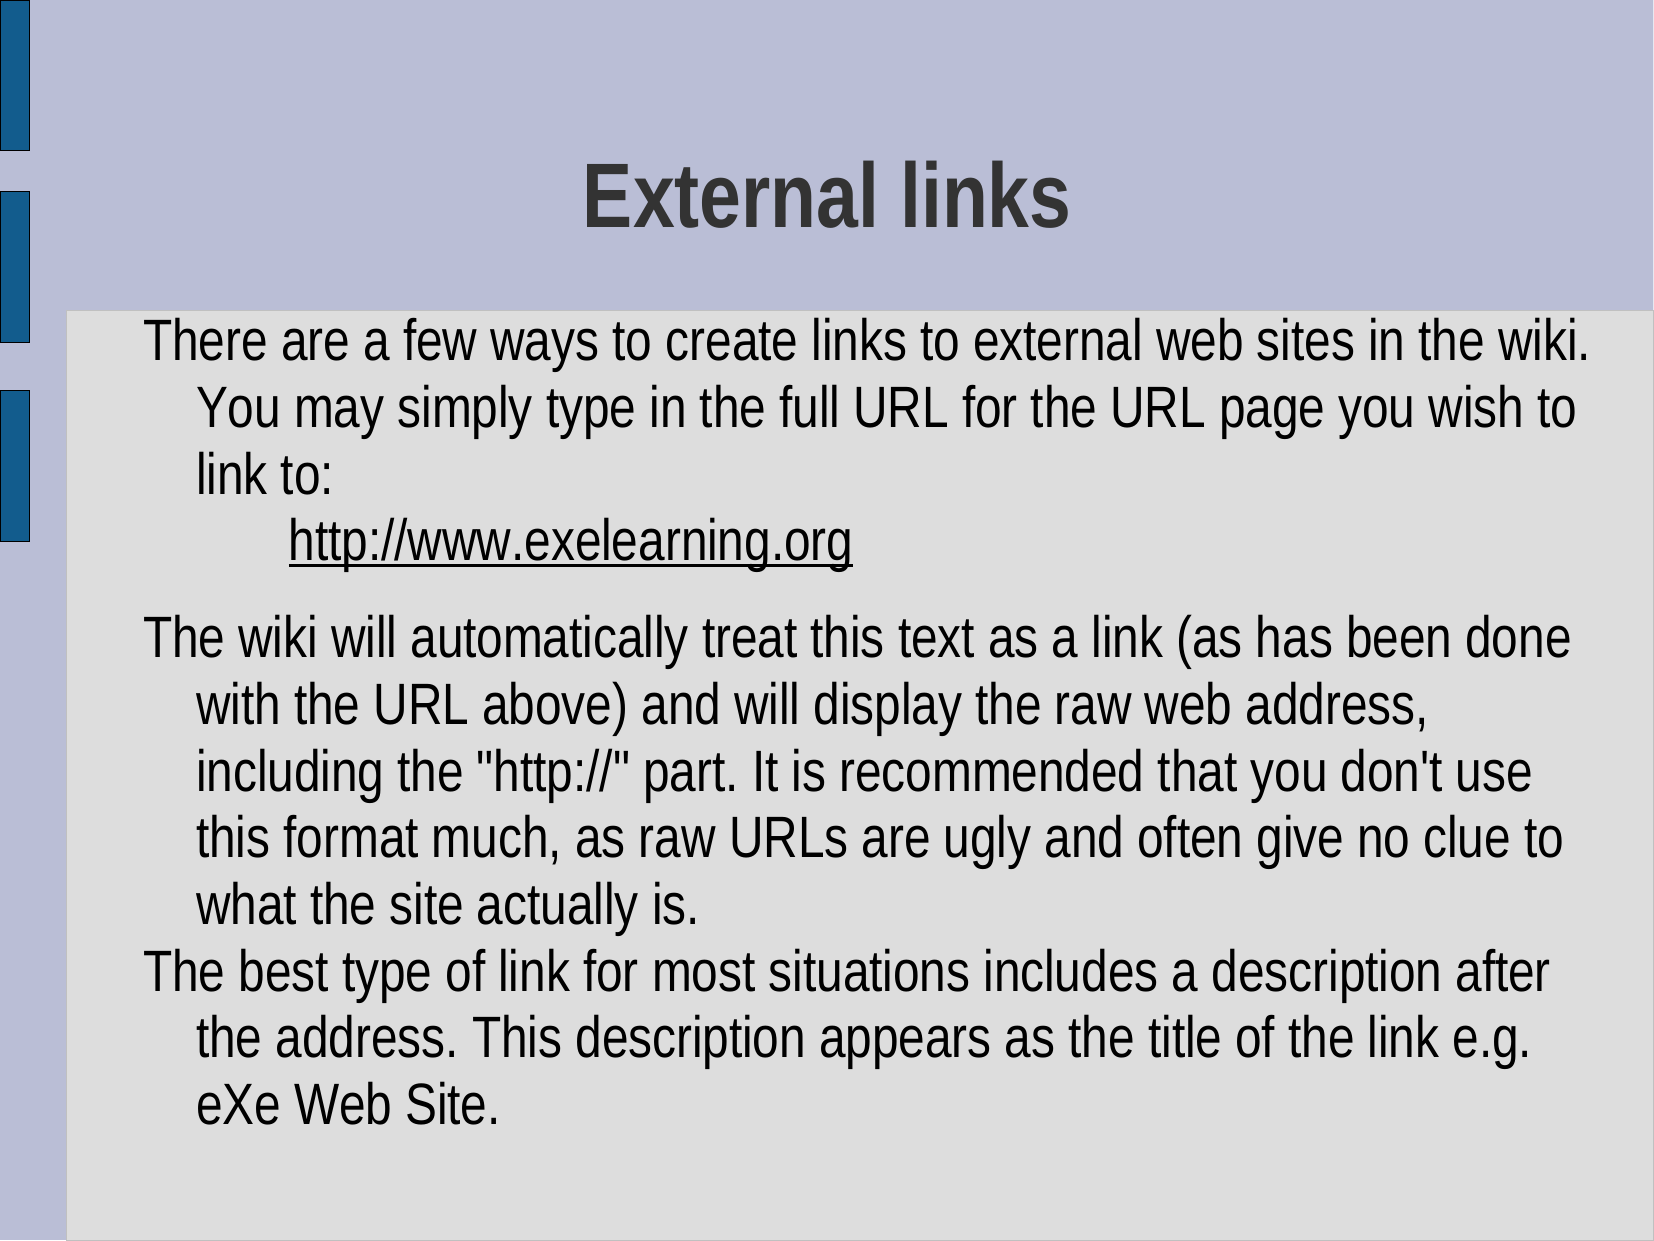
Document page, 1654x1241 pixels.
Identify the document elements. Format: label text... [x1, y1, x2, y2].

title External links [121, 91, 1534, 299]
list There are a few ways to create links to external web sites in the wiki. You may simply type in the full URL for the URL page you wish to link to: http://www.exelearning.org The wiki will automatically treat this text as a link (as has been done with the URL above) and will display the raw web address, including the "http://" part. It is recommended that you don't use this format much, as raw URLs are ugly and often give no clue to what the site actually is. The best type of link for most situations includes a description after the address. This description appears as the title of the link e.g. eXe Web Site. [125, 306, 1613, 1132]
